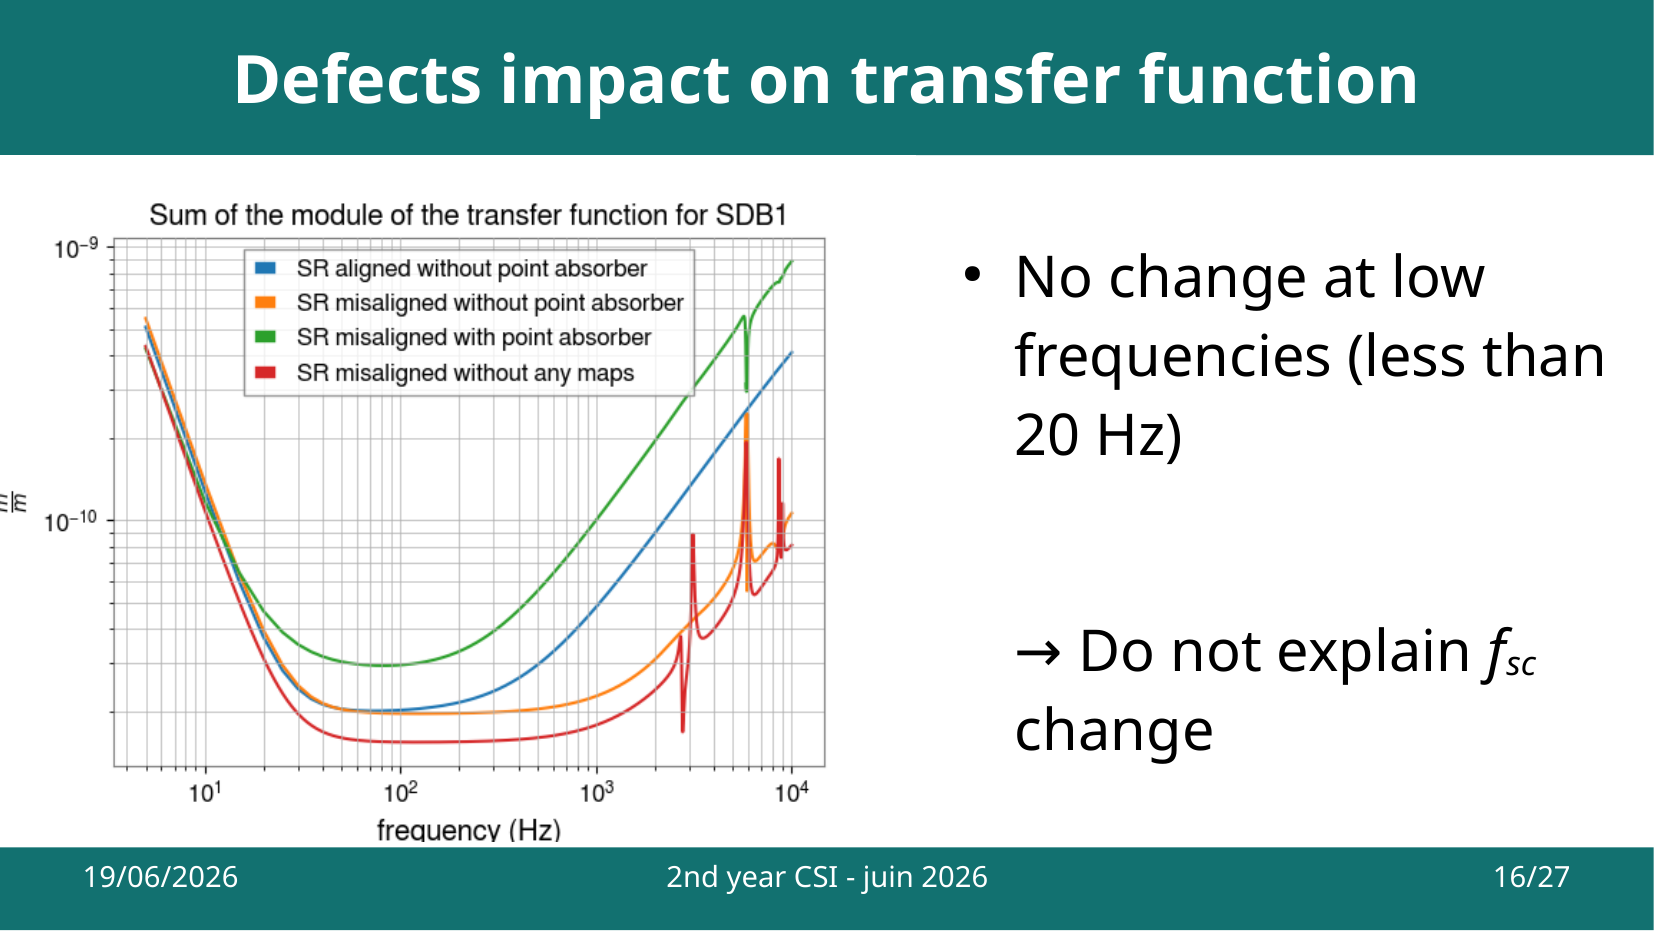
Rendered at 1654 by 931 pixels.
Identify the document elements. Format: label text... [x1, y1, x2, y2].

picture [0, 155, 916, 842]
list No change at low frequencies (less than 20 Hz) → Do not explain fsc change [944, 236, 1625, 768]
title Defects impact on transfer function [0, 0, 1654, 156]
